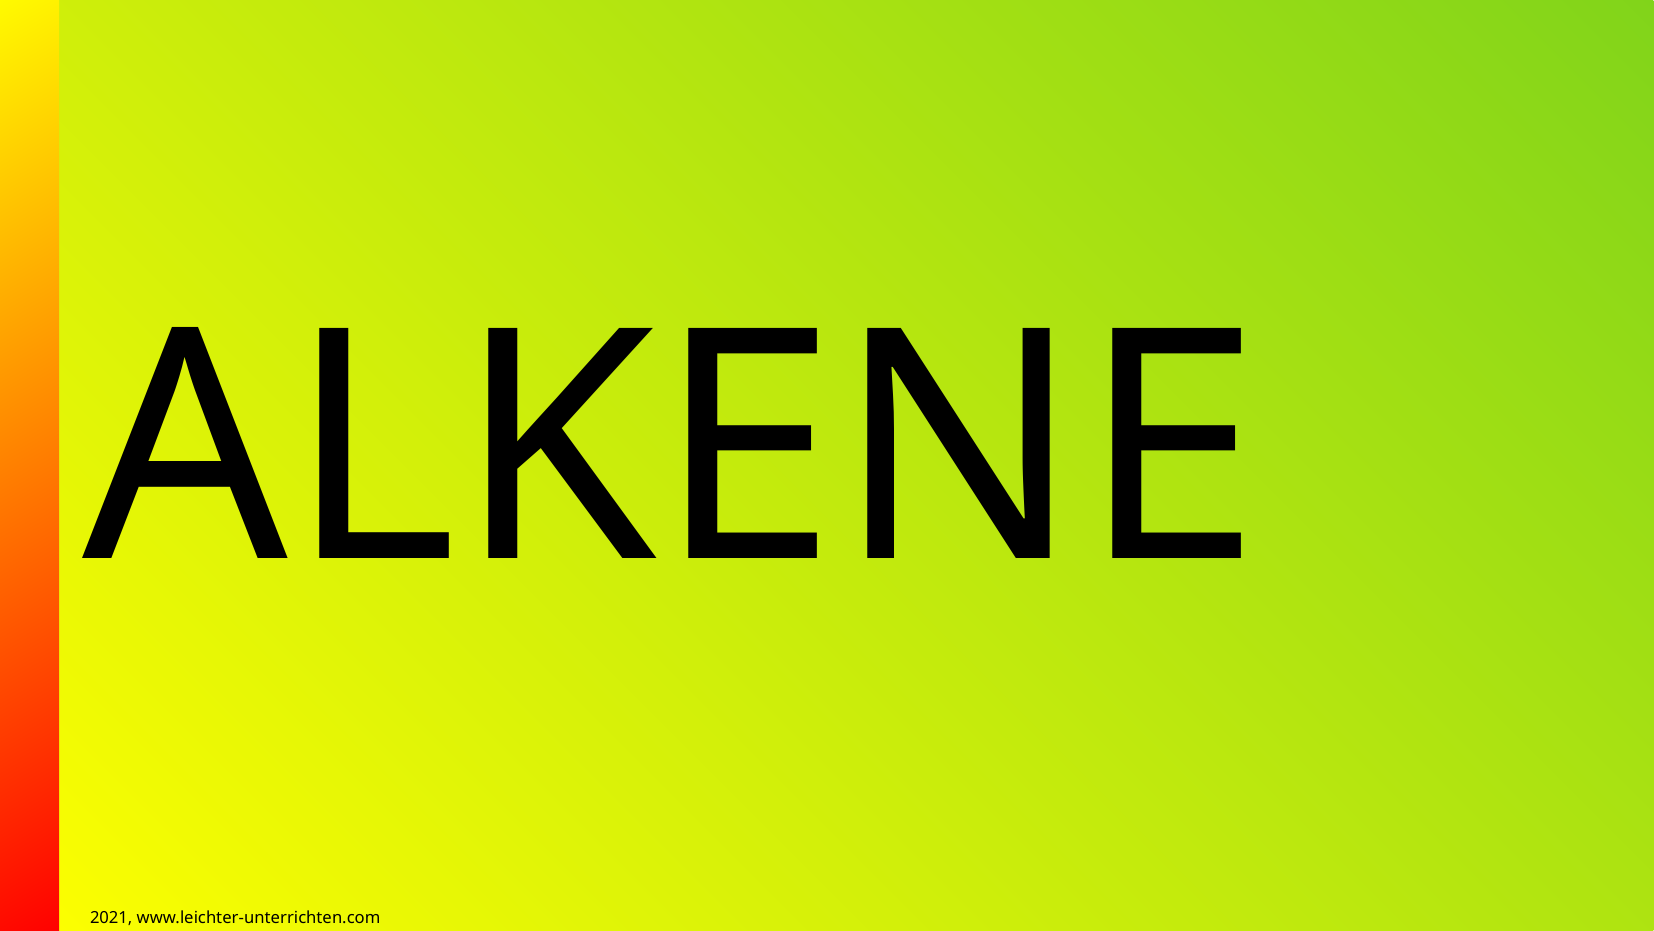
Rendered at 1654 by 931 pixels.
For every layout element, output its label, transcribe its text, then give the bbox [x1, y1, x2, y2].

title ALKENE [82, 215, 1571, 652]
